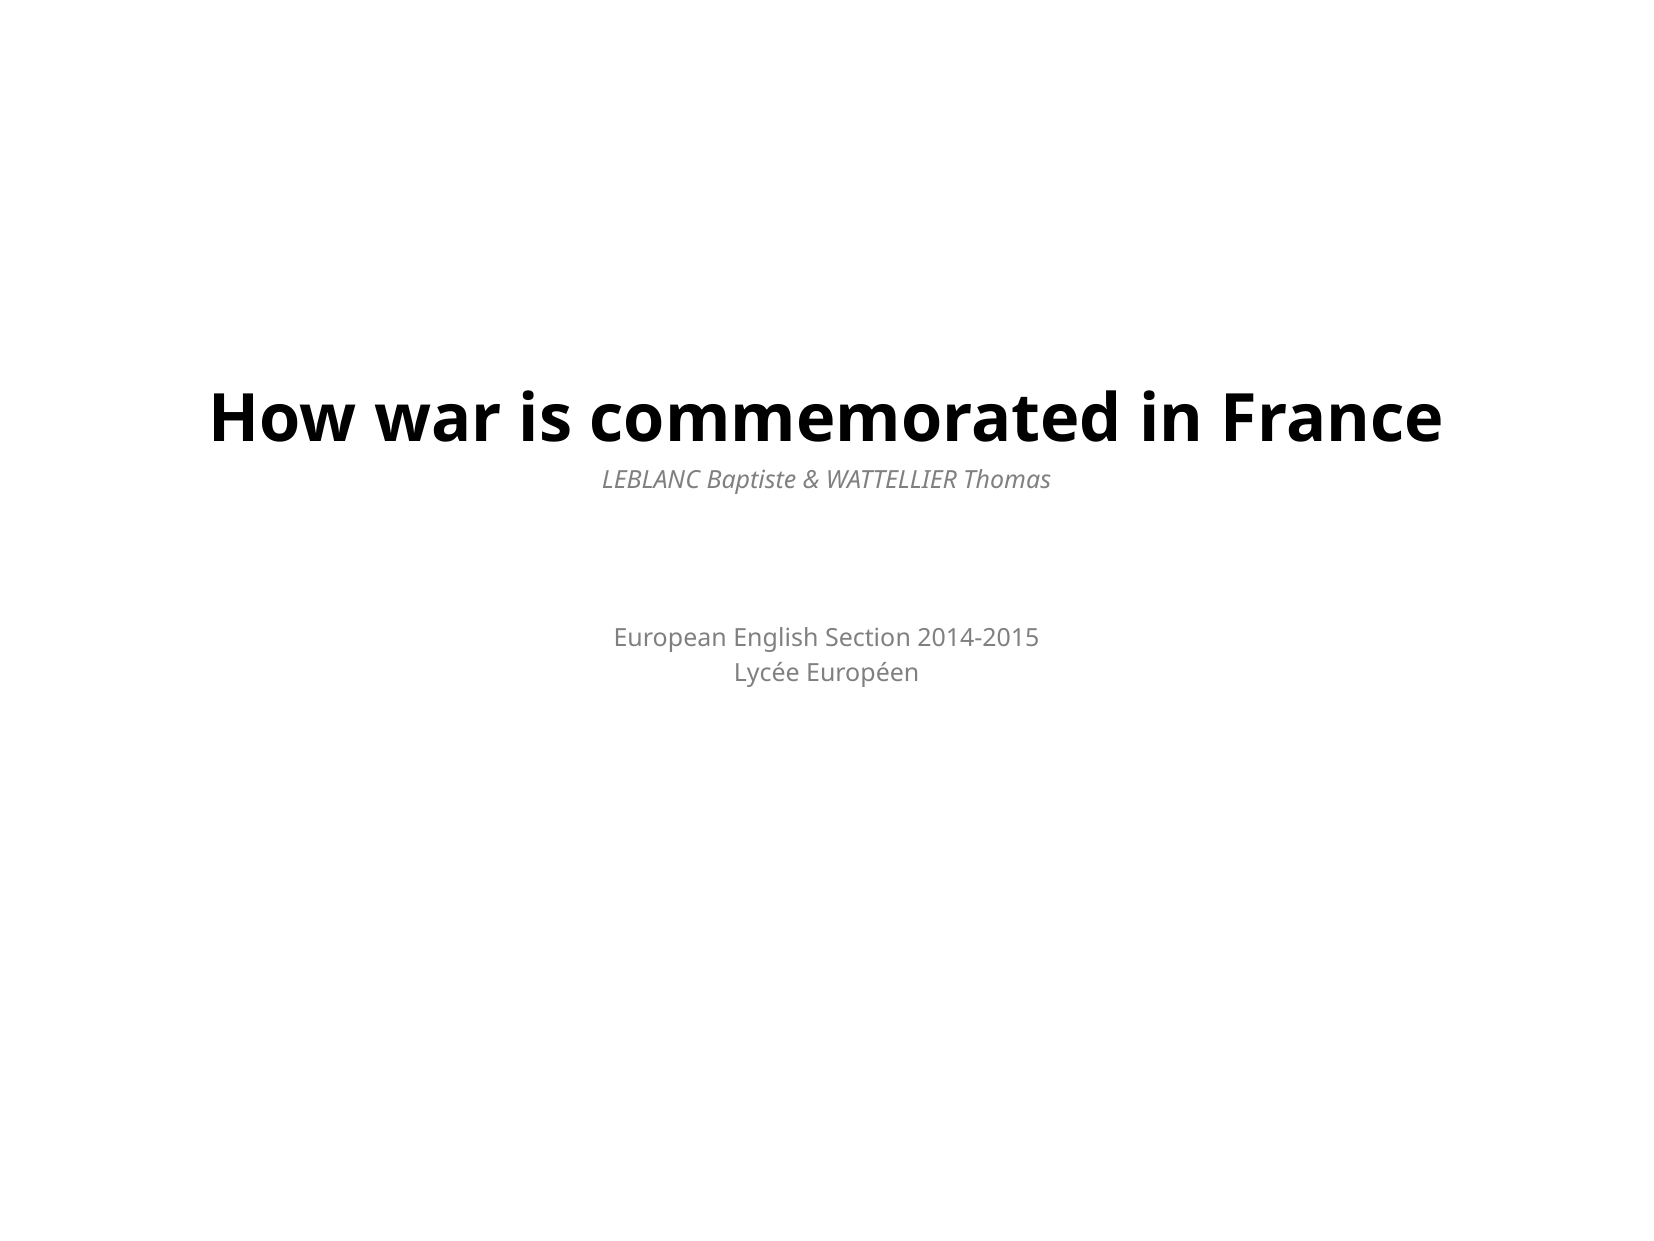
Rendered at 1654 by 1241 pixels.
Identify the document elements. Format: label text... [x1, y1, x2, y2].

subtitle How war is commemorated in France LEBLANC Baptiste & WATTELLIER Thomas European English Section 2014-2015 Lycée Européen [82, 49, 1571, 1010]
